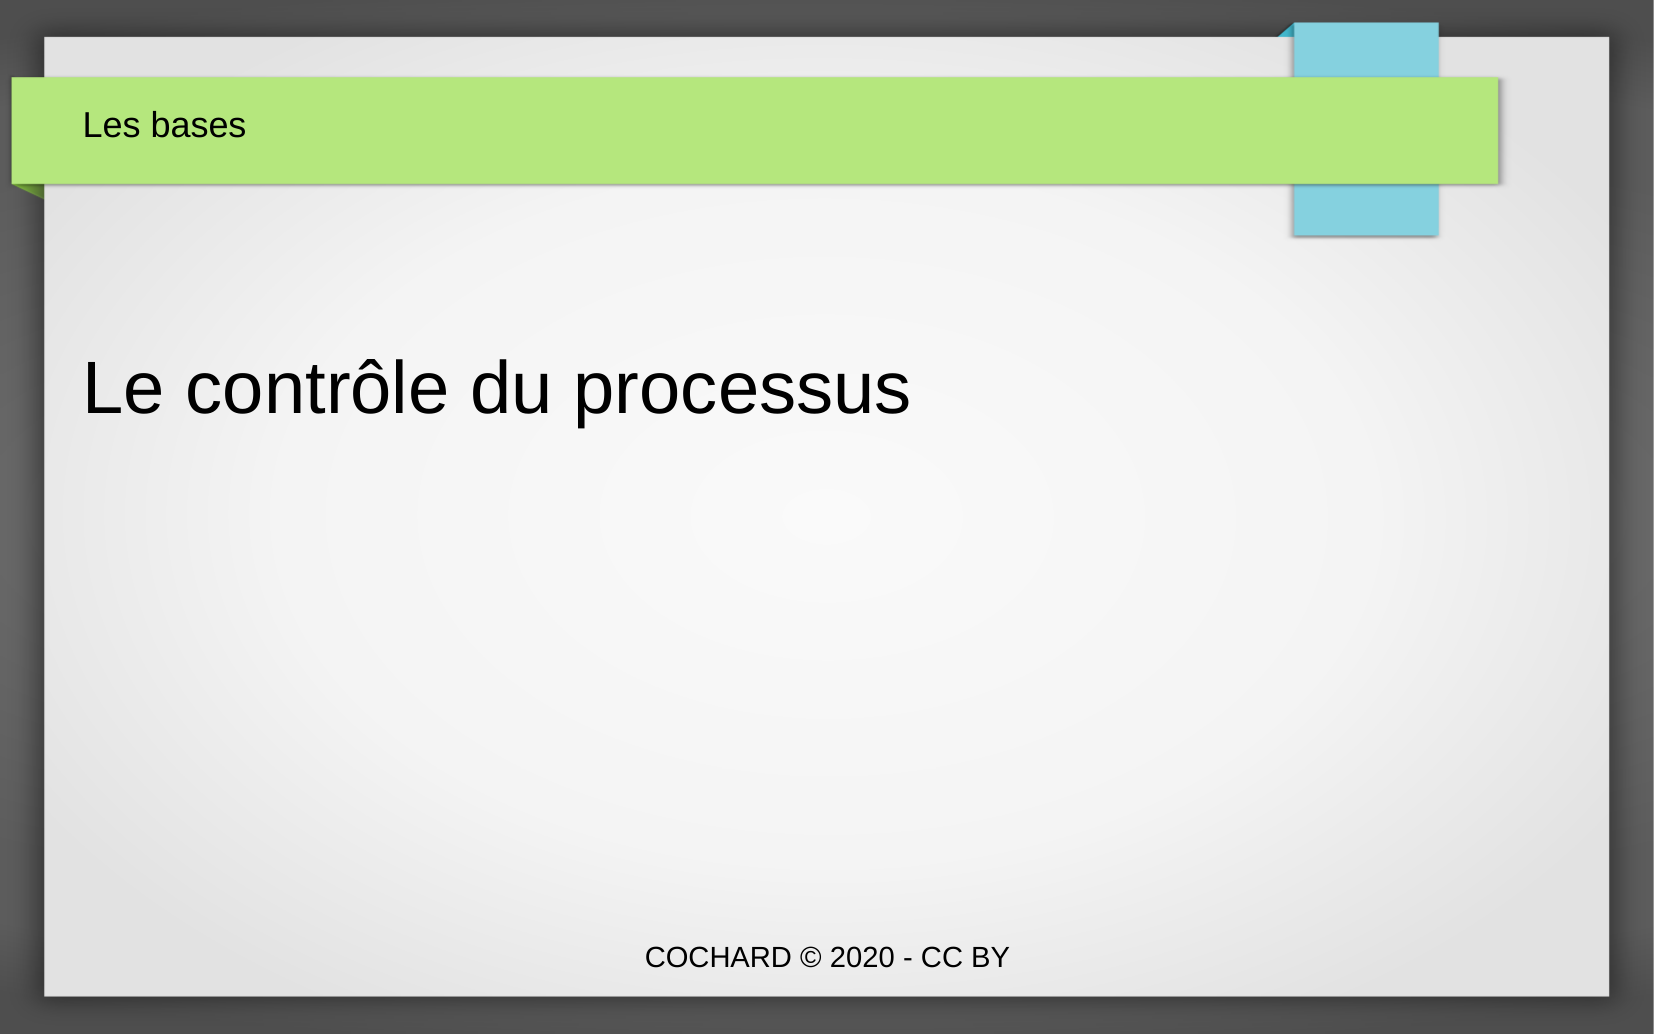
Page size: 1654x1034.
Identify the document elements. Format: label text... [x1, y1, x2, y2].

title Les bases [82, 39, 1235, 210]
list Le contrôle du processus [82, 249, 1571, 849]
picture [0, 0, 1654, 1034]
